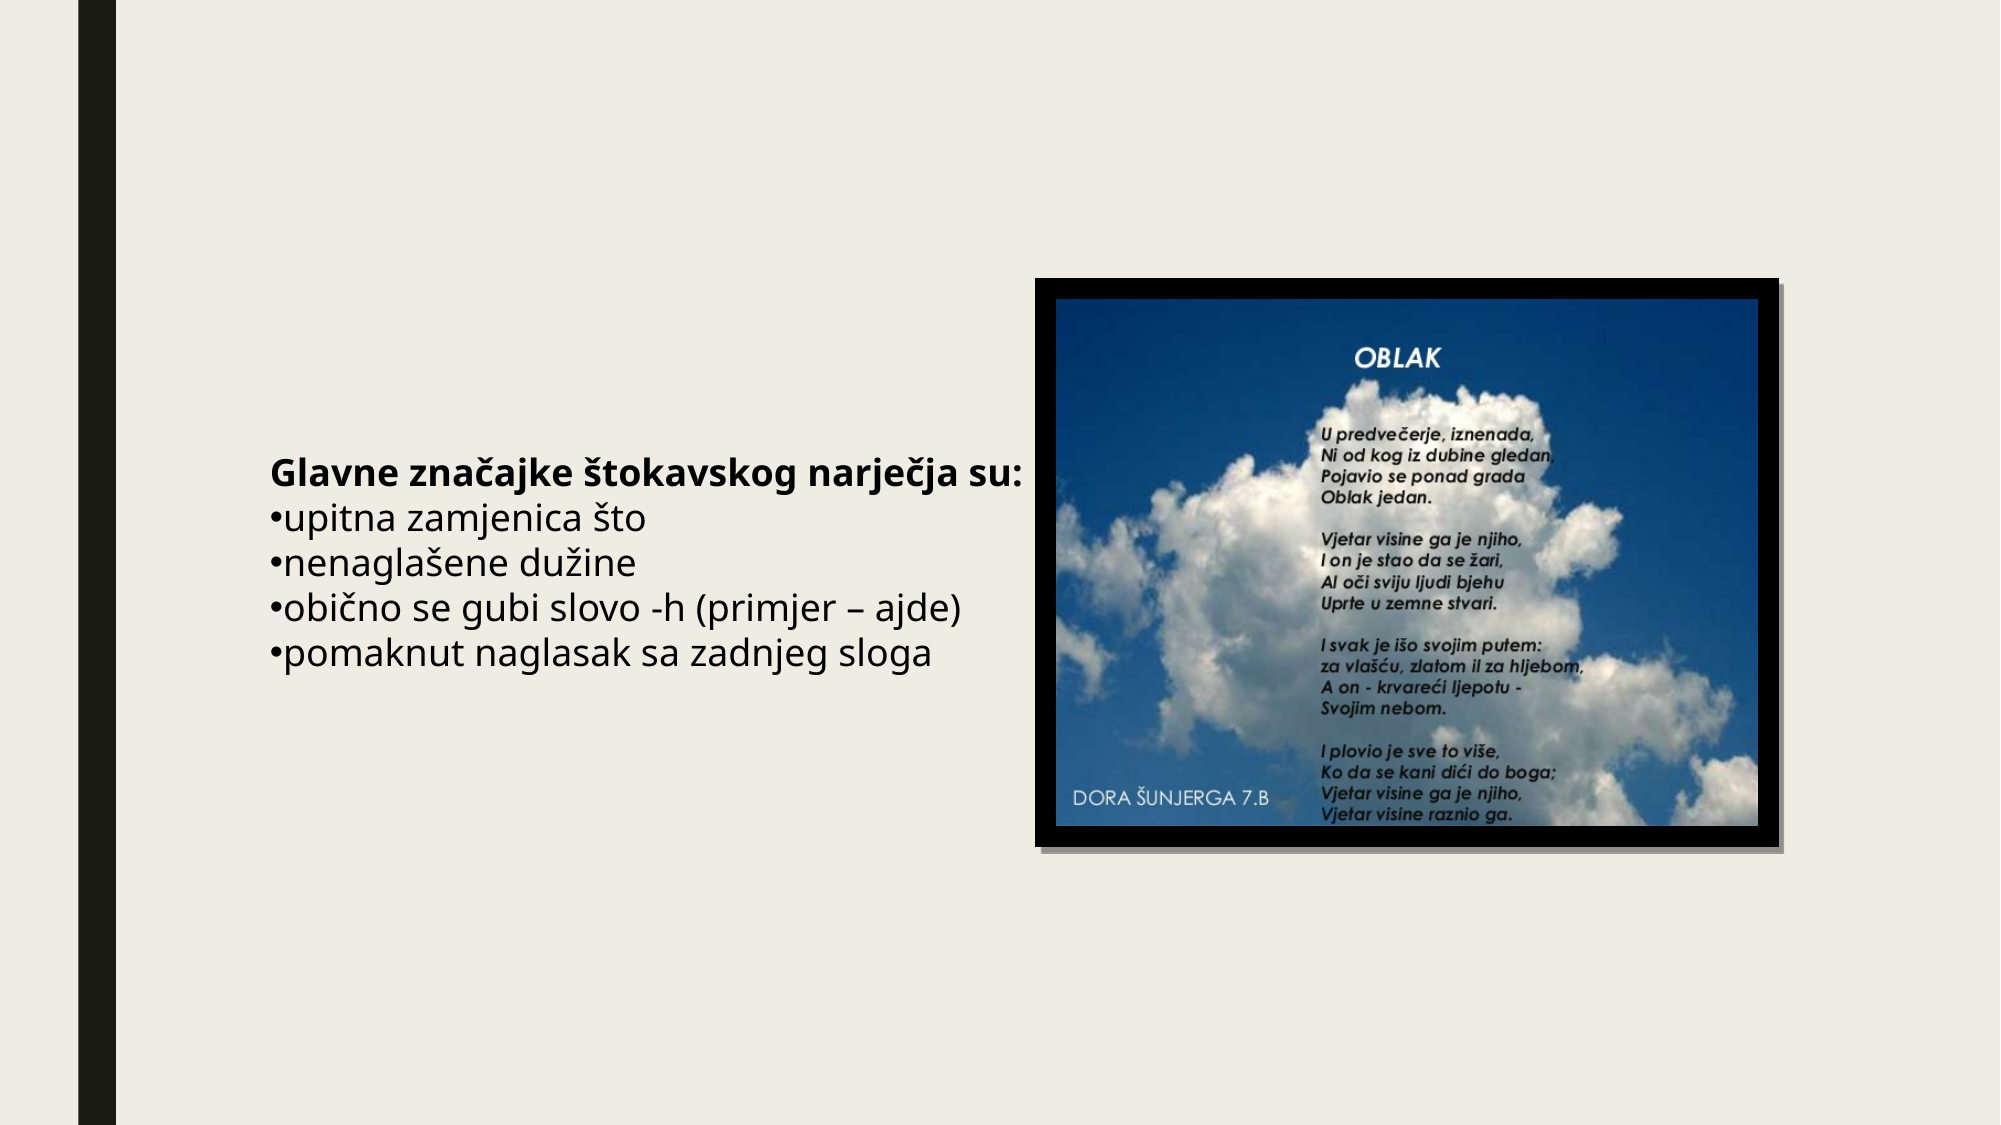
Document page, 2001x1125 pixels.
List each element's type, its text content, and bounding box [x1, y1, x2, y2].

text_box Glavne značajke štokavskog narječja su: upitna zamjenica što nenaglašene dužine obično se gubi slovo -h (primjer – ajde) pomaknut naglasak sa zadnjeg sloga [255, 441, 1035, 681]
picture [1055, 298, 1759, 827]
